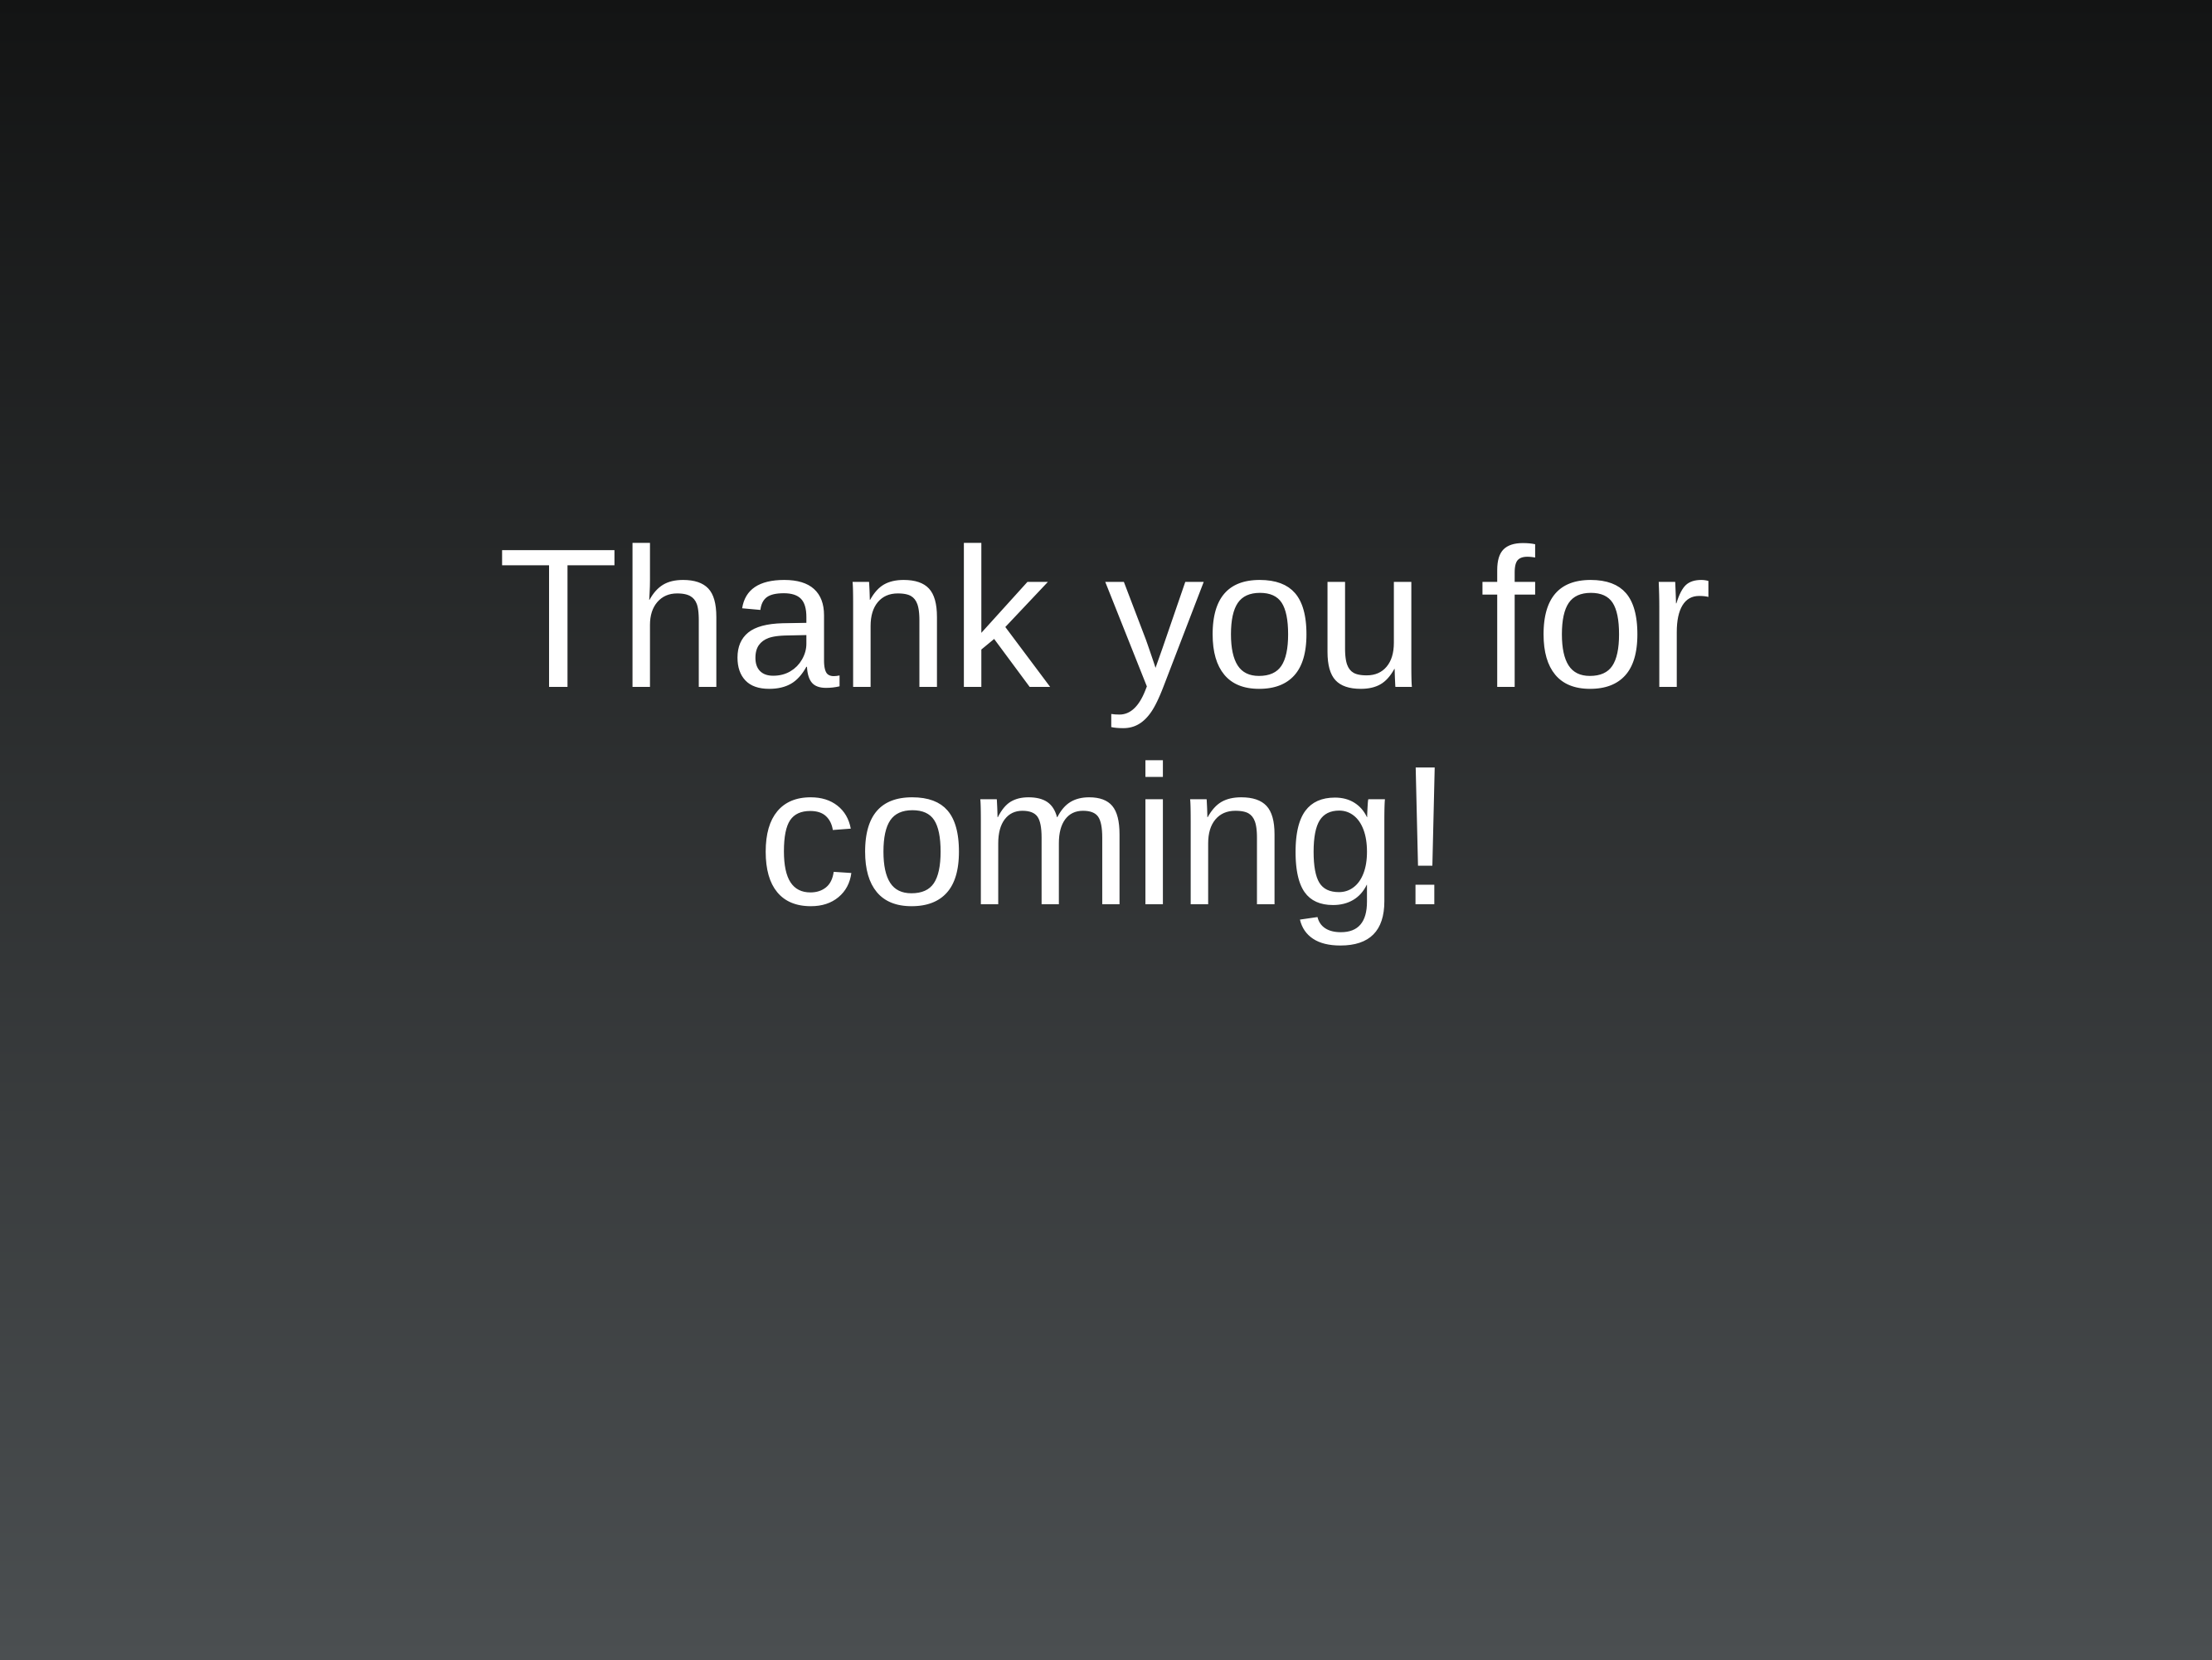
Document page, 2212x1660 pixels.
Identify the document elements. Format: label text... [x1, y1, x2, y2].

title Thank you for coming! [152, 327, 2059, 917]
